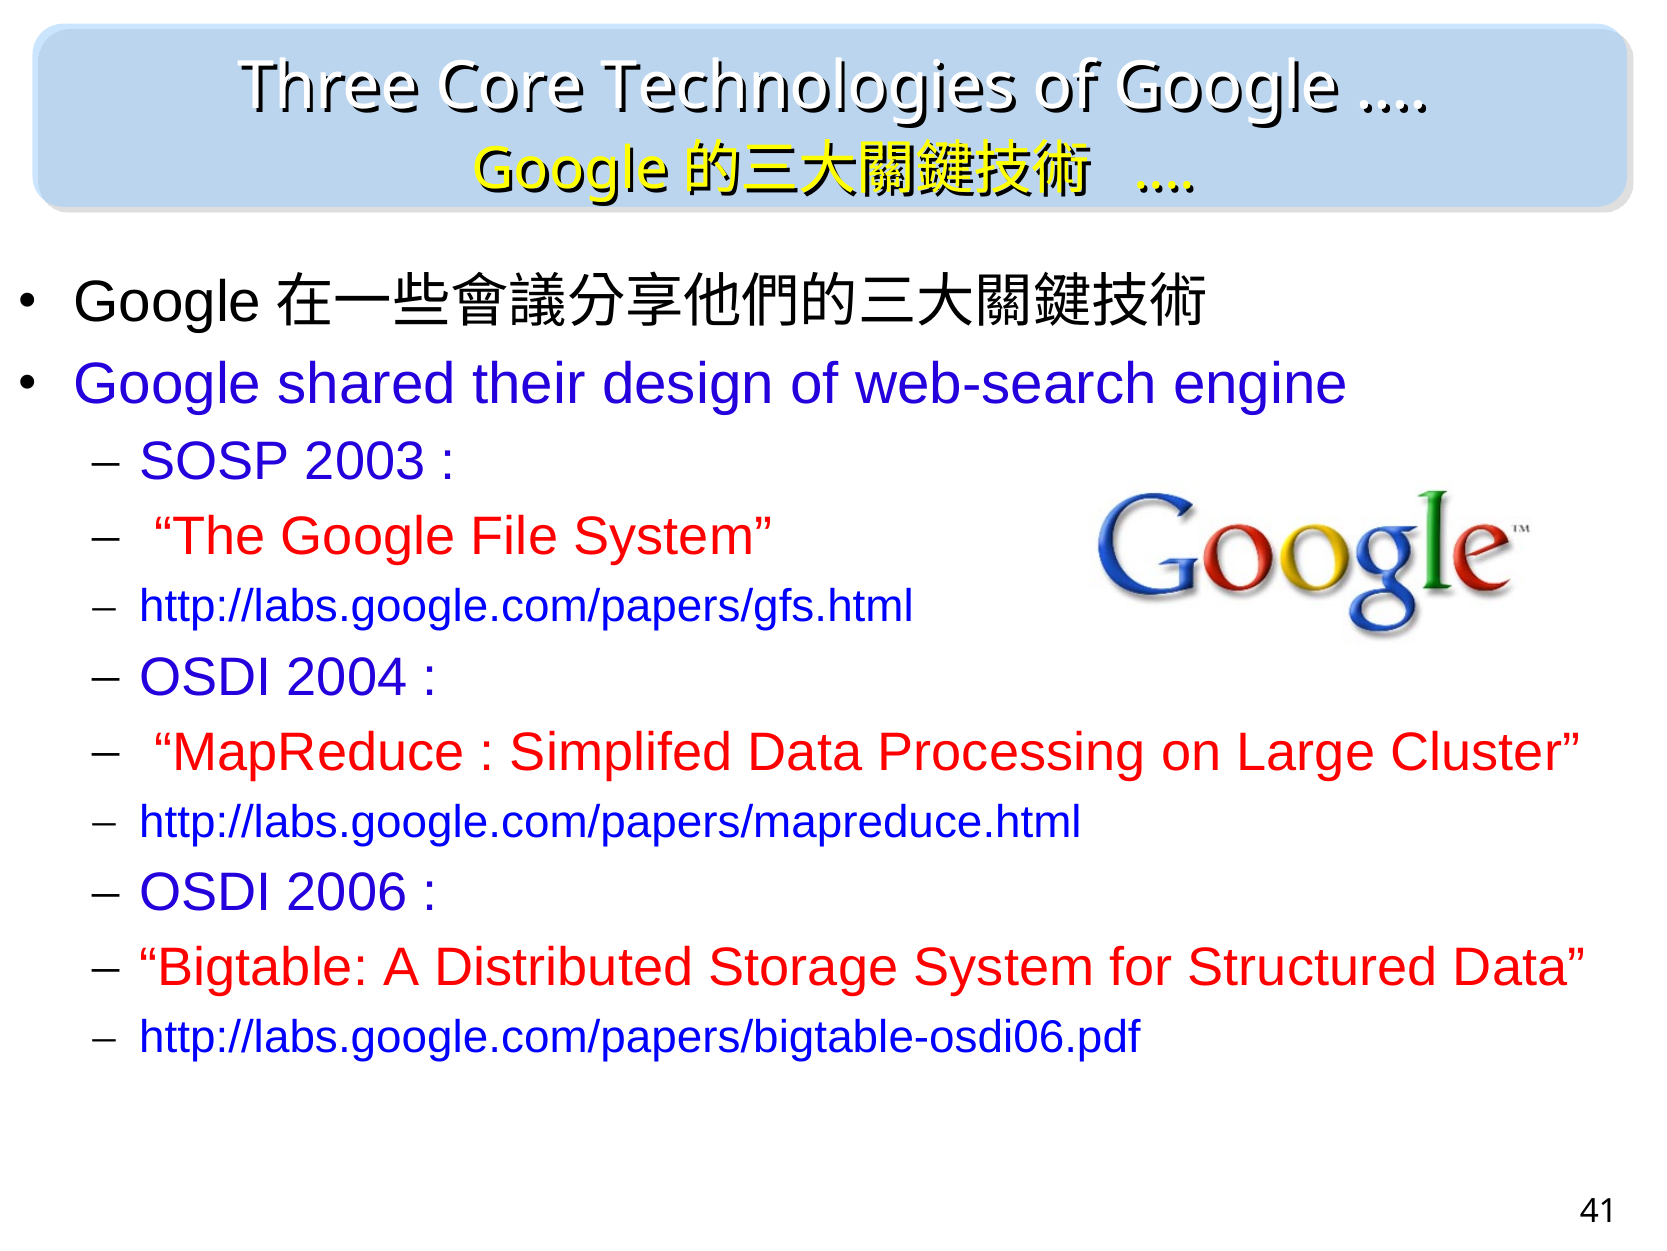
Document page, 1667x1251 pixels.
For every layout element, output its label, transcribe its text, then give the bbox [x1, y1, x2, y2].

text_box [32, 23, 1628, 207]
title Three Core Technologies of Google .... Google的三大關鍵技術 .... [124, 30, 1542, 203]
list Google在一些會議分享他們的三大關鍵技術 Google shared their design of web-search engine SOSP 2003 : “The Google File System” http://labs.google.com/papers/gfs.html OSDI 2004 : “MapReduce : Simplifed Data Processing on Large Cluster” http://labs.google.com/papers/mapreduce.html OSDI 2006 : “Bigtable: A Distributed Storage System for Structured Data” http://labs.google.com/papers/bigtable-osdi06.pdf [17, 265, 1624, 1191]
